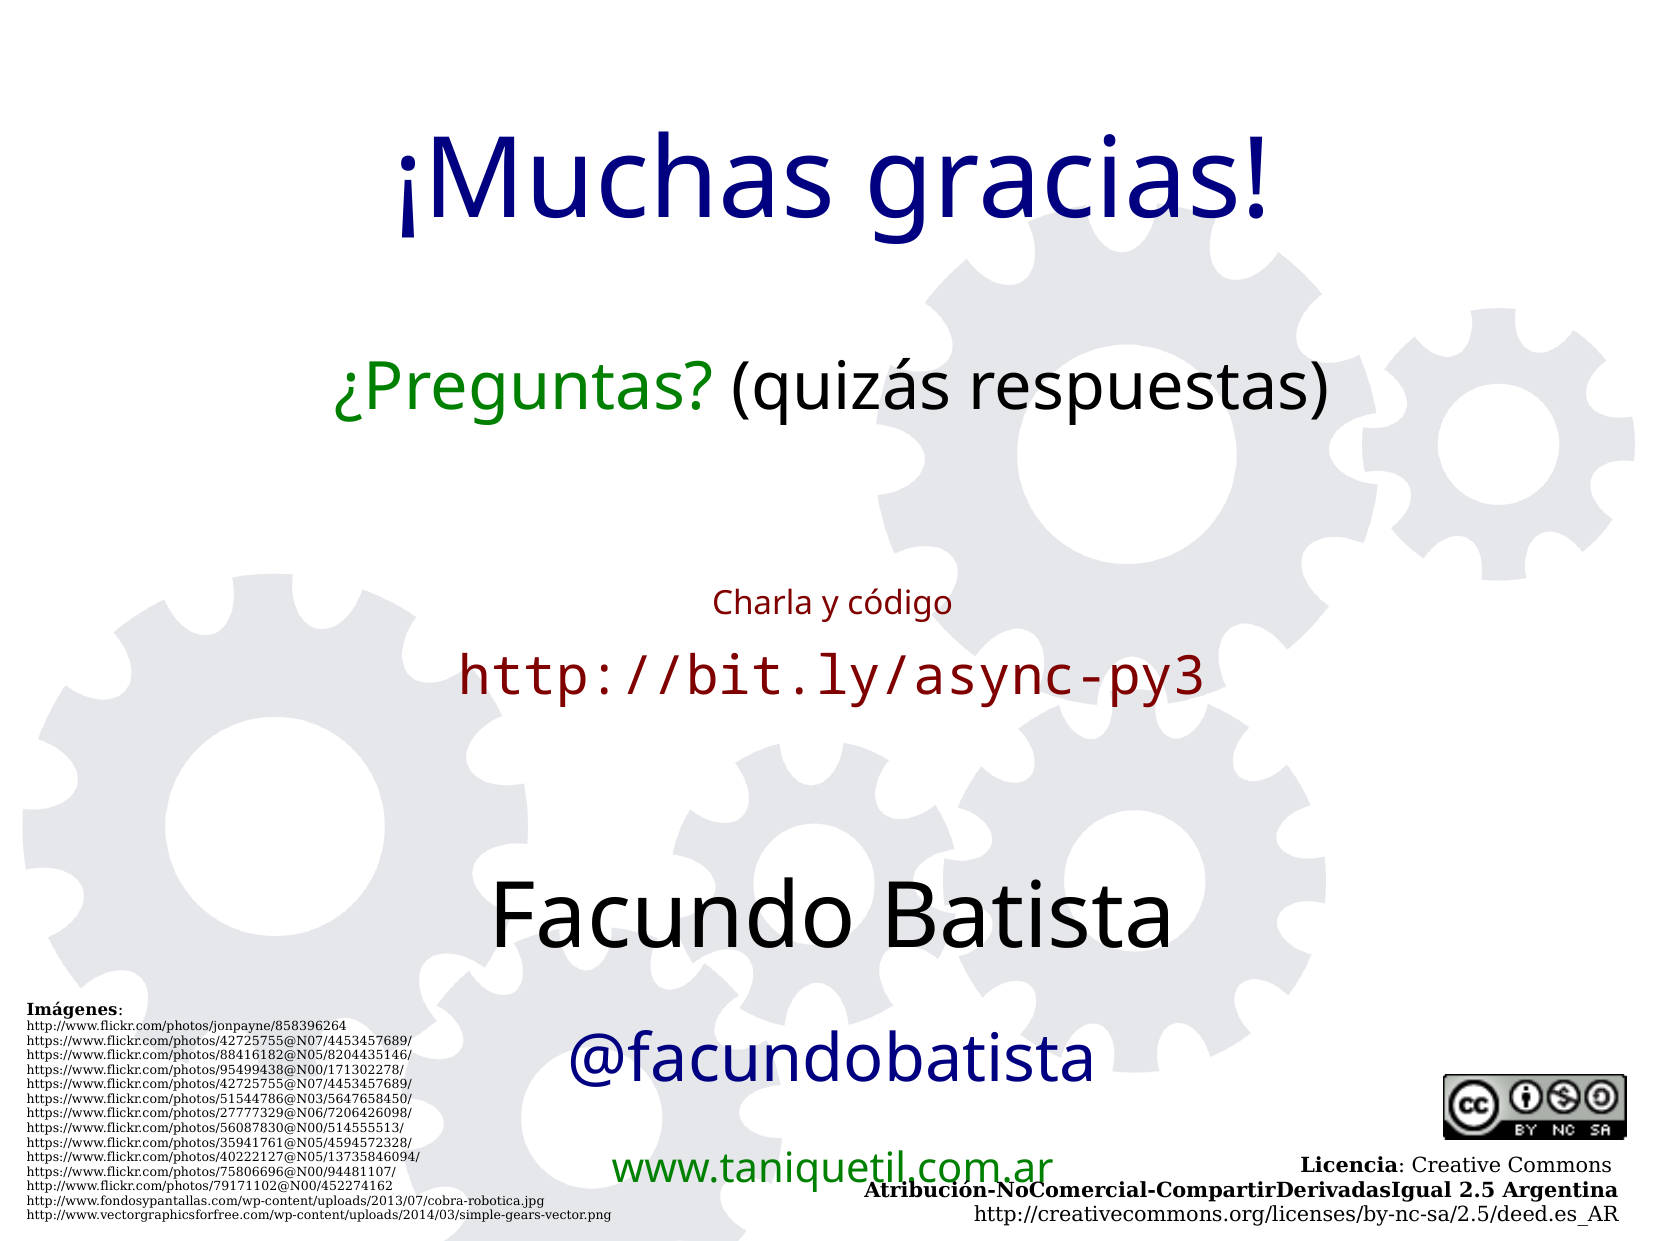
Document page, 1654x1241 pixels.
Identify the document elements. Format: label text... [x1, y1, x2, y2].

text_box Licencia: Creative Commons Atribución-NoComercial-CompartirDerivadasIgual 2.5 Argentina http://creativecommons.org/licenses/by-nc-sa/2.5/deed.es_AR [781, 1145, 1634, 1241]
text_box ¡Muchas gracias! ¿Preguntas? (quizás respuestas) Charla y código http://bit.ly/async-py3 Facundo Batista @facundobatista www.taniquetil.com.ar [70, 88, 1595, 1126]
picture [0, 0, 1654, 1241]
text_box Imágenes: http://www.flickr.com/photos/jonpayne/858396264 https://www.flickr.com/photos/42725755@N07/4453457689/ https://www.flickr.com/photos/88416182@N05/8204435146/ https://www.flickr.com/photos/95499438@N00/171302278/ https://www.flickr.com/photos/42725755@N07/4453457689/ https://www.flickr.com/photos/51544786@N03/5647658450/ https://www.flickr.com/photos/27777329@N06/7206426098/ https://www.flickr.com/photos/56087830@N00/514555513/ https://www.flickr.com/photos/35941761@N05/4594572328/ https://www.flickr.com/photos/40222127@N05/13735846094/ https://www.flickr.com/photos/75806696@N00/94481107/ http://www.flickr.com/photos/79171102@N00/452274162 http://www.fondosypantallas.com/wp-content/uploads/2013/07/cobra-robotica.jpg http://www.vectorgraphicsforfree.com/wp-content/uploads/2014/03/simple-gears-vector.png [11, 992, 1123, 1234]
